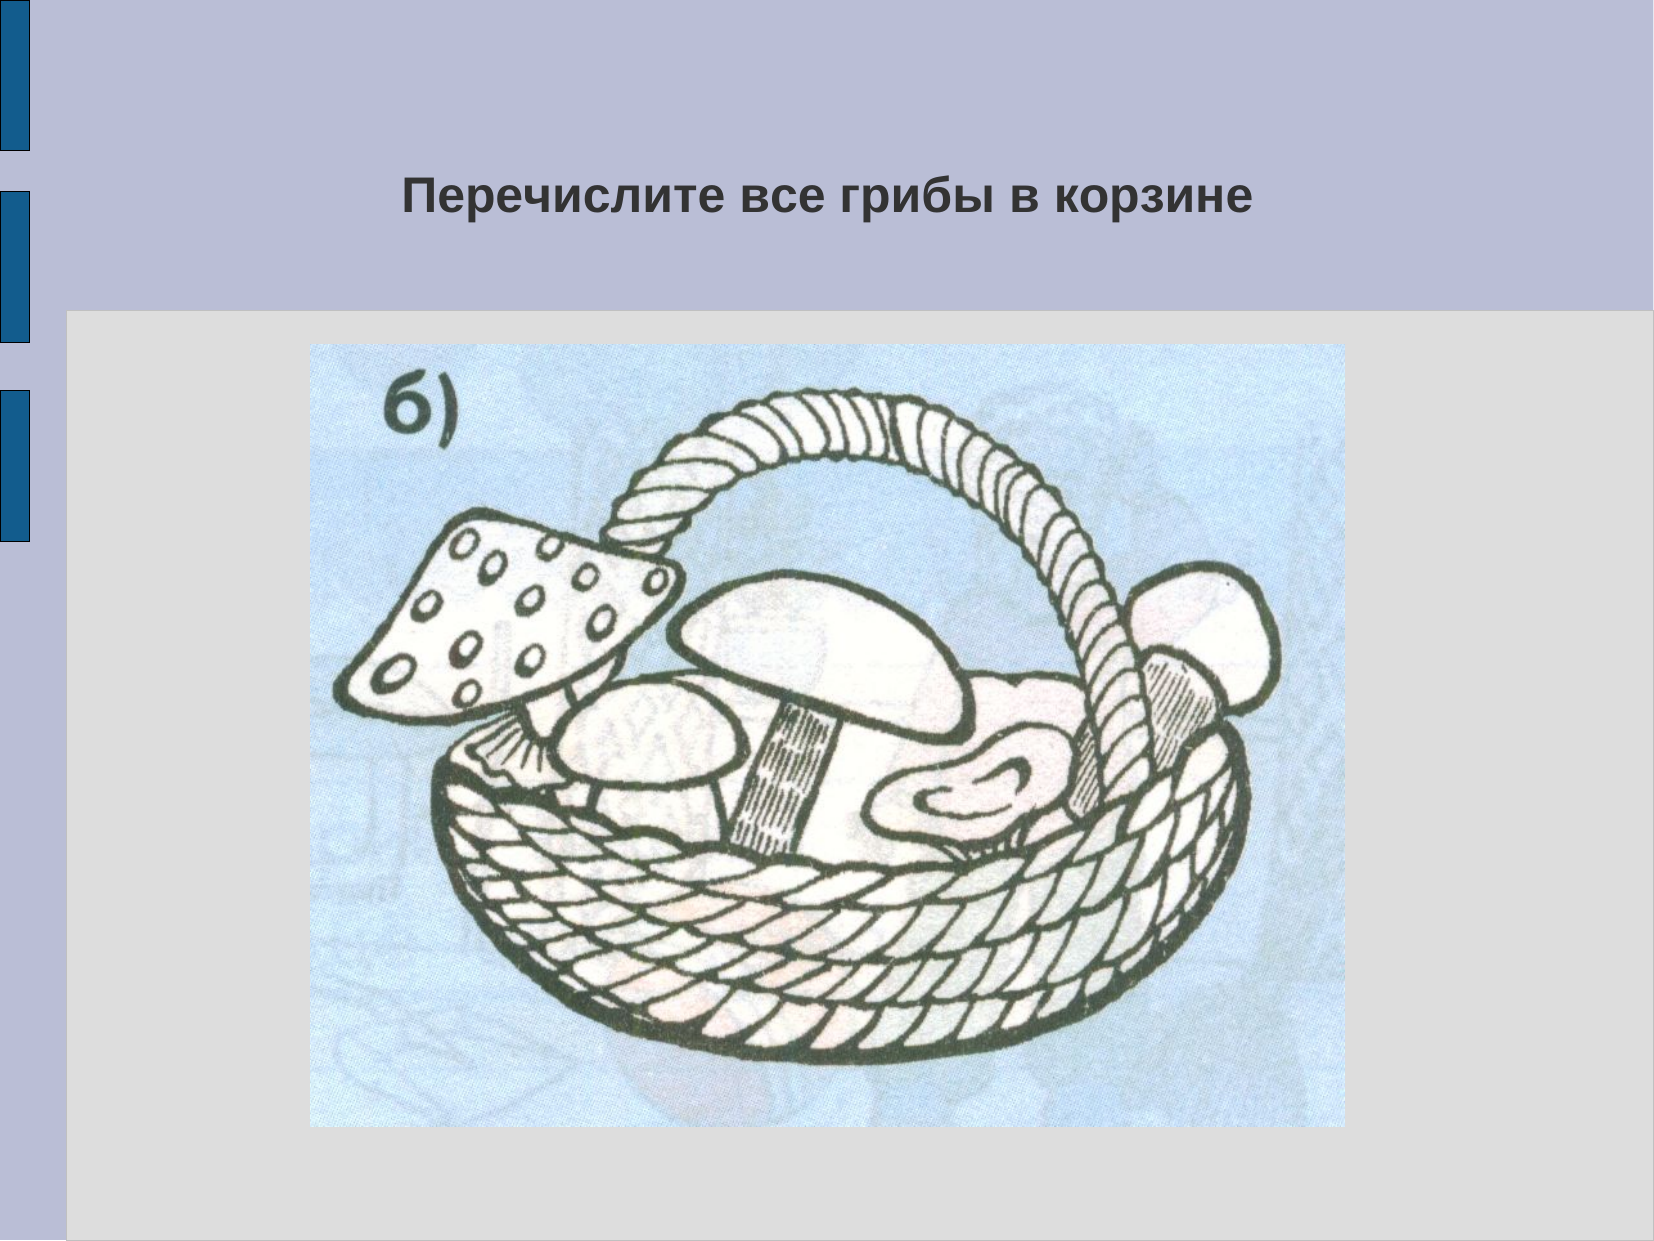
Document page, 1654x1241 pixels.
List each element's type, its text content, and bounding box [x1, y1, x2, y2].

title Перечислите все грибы в корзине [121, 91, 1534, 299]
picture [310, 344, 1345, 1127]
